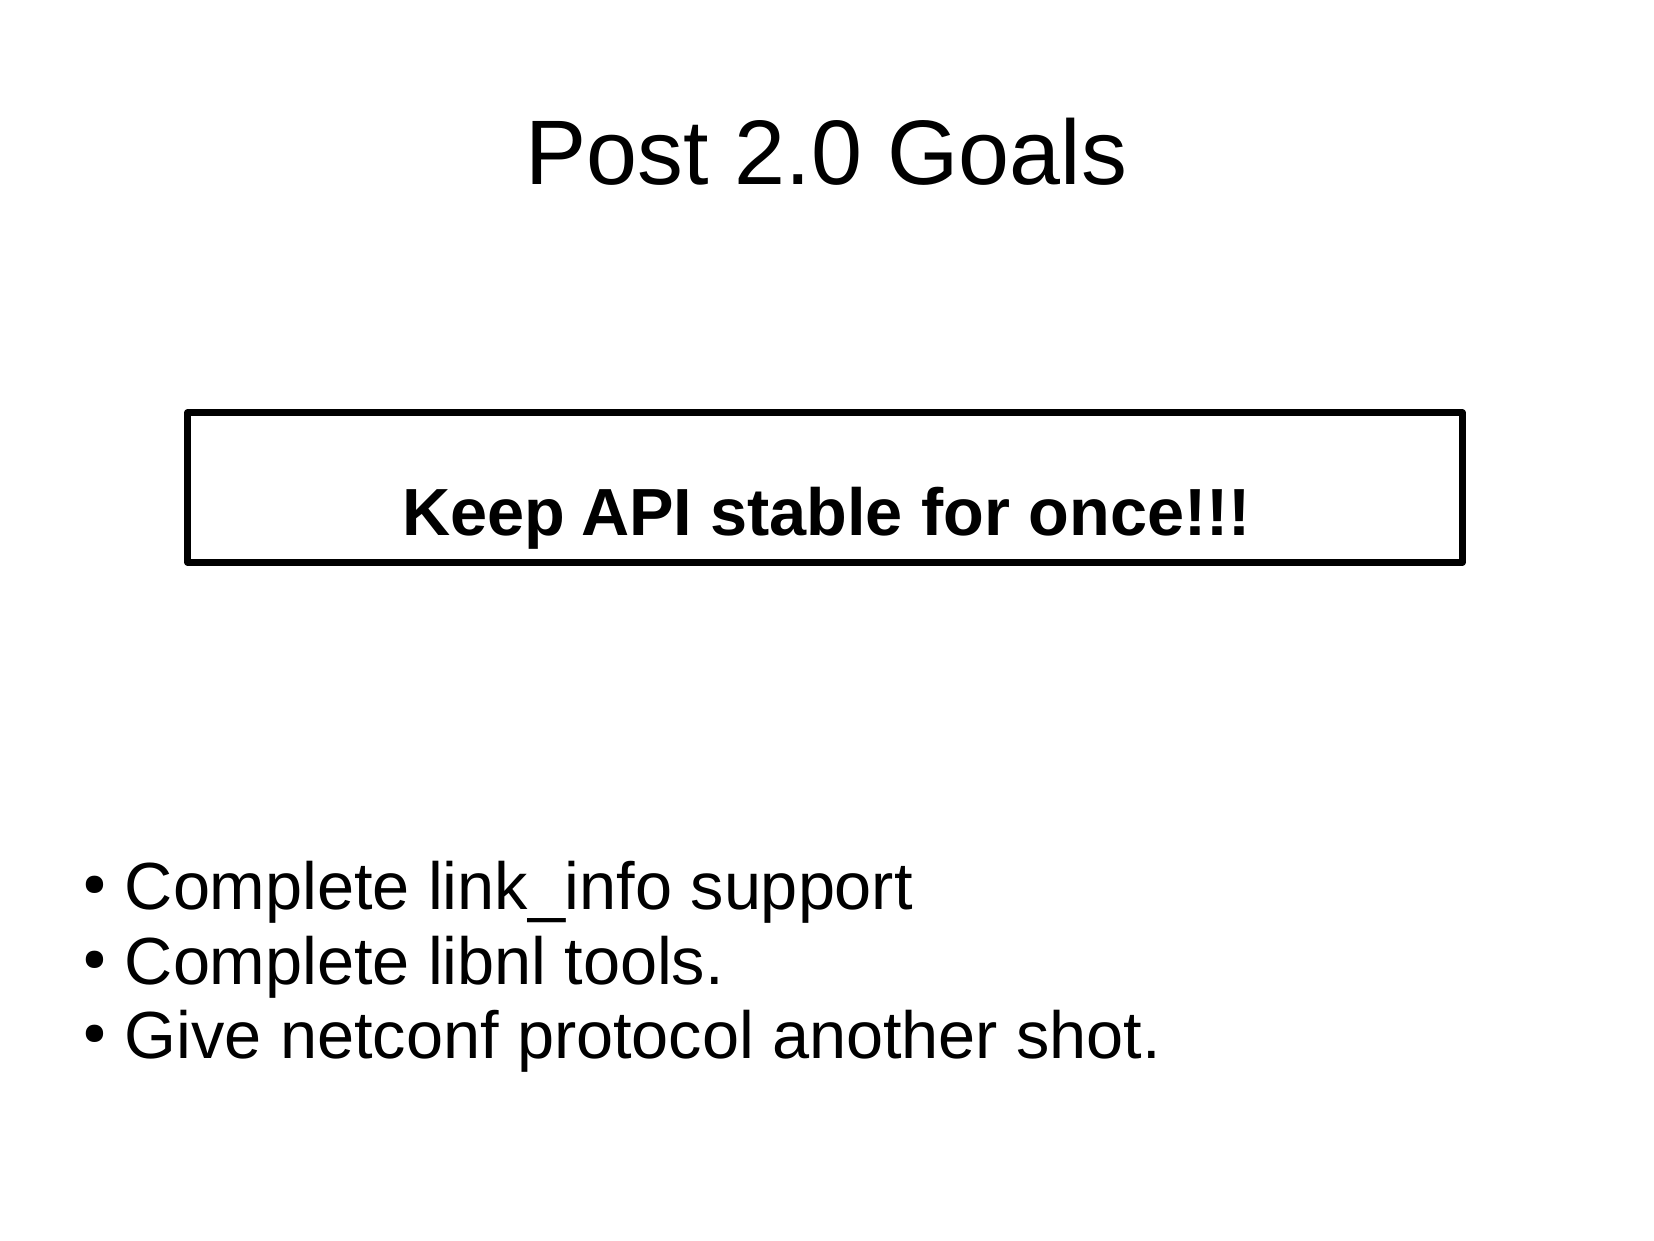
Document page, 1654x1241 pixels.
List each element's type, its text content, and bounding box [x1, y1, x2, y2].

title Post 2.0 Goals [82, 49, 1571, 257]
subtitle Keep API stable for once!!! Complete link_info support Complete libnl tools. Give netconf protocol another shot. [82, 297, 1571, 1102]
